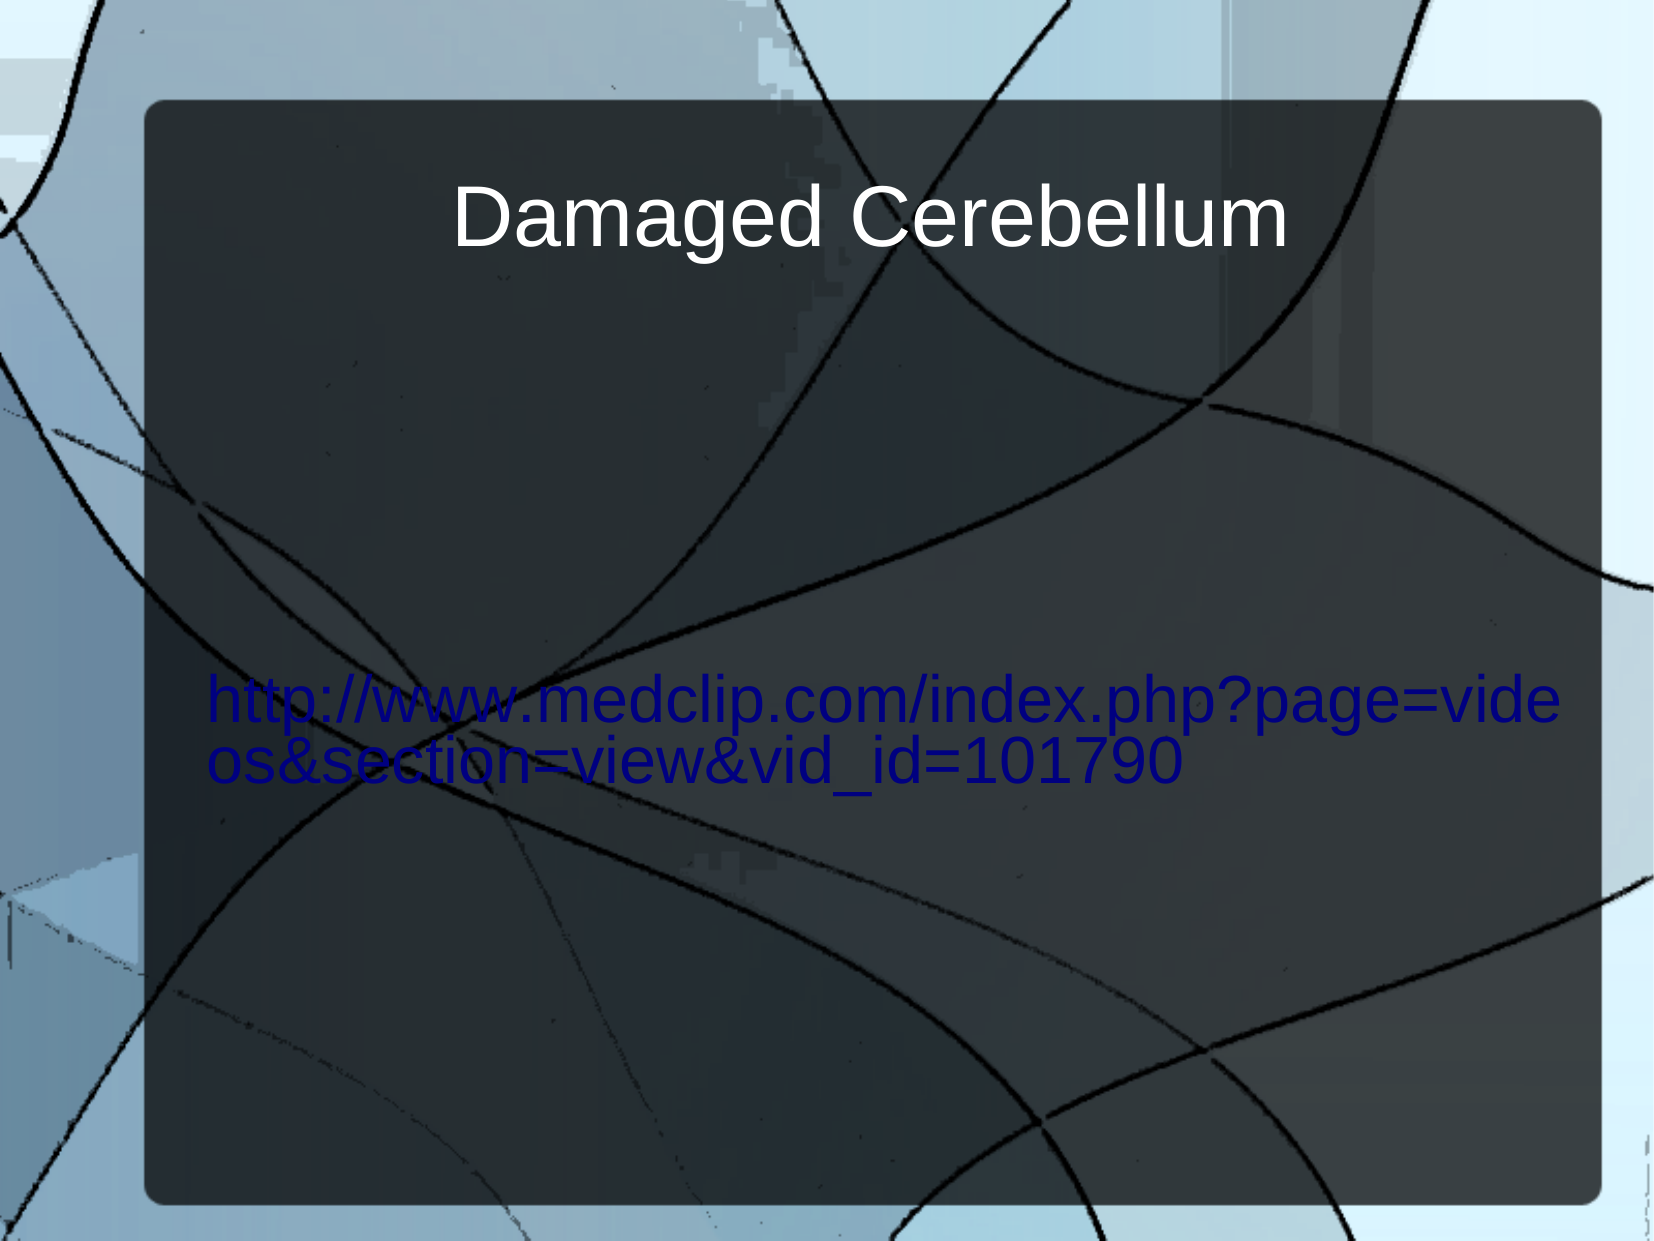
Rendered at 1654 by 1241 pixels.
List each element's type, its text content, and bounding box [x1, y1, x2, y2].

list http://www.medclip.com/index.php?page=videos&section=view&vid_id=101790 [206, 349, 1571, 1034]
title Damaged Cerebellum [159, 108, 1583, 325]
picture [0, 0, 1654, 1241]
